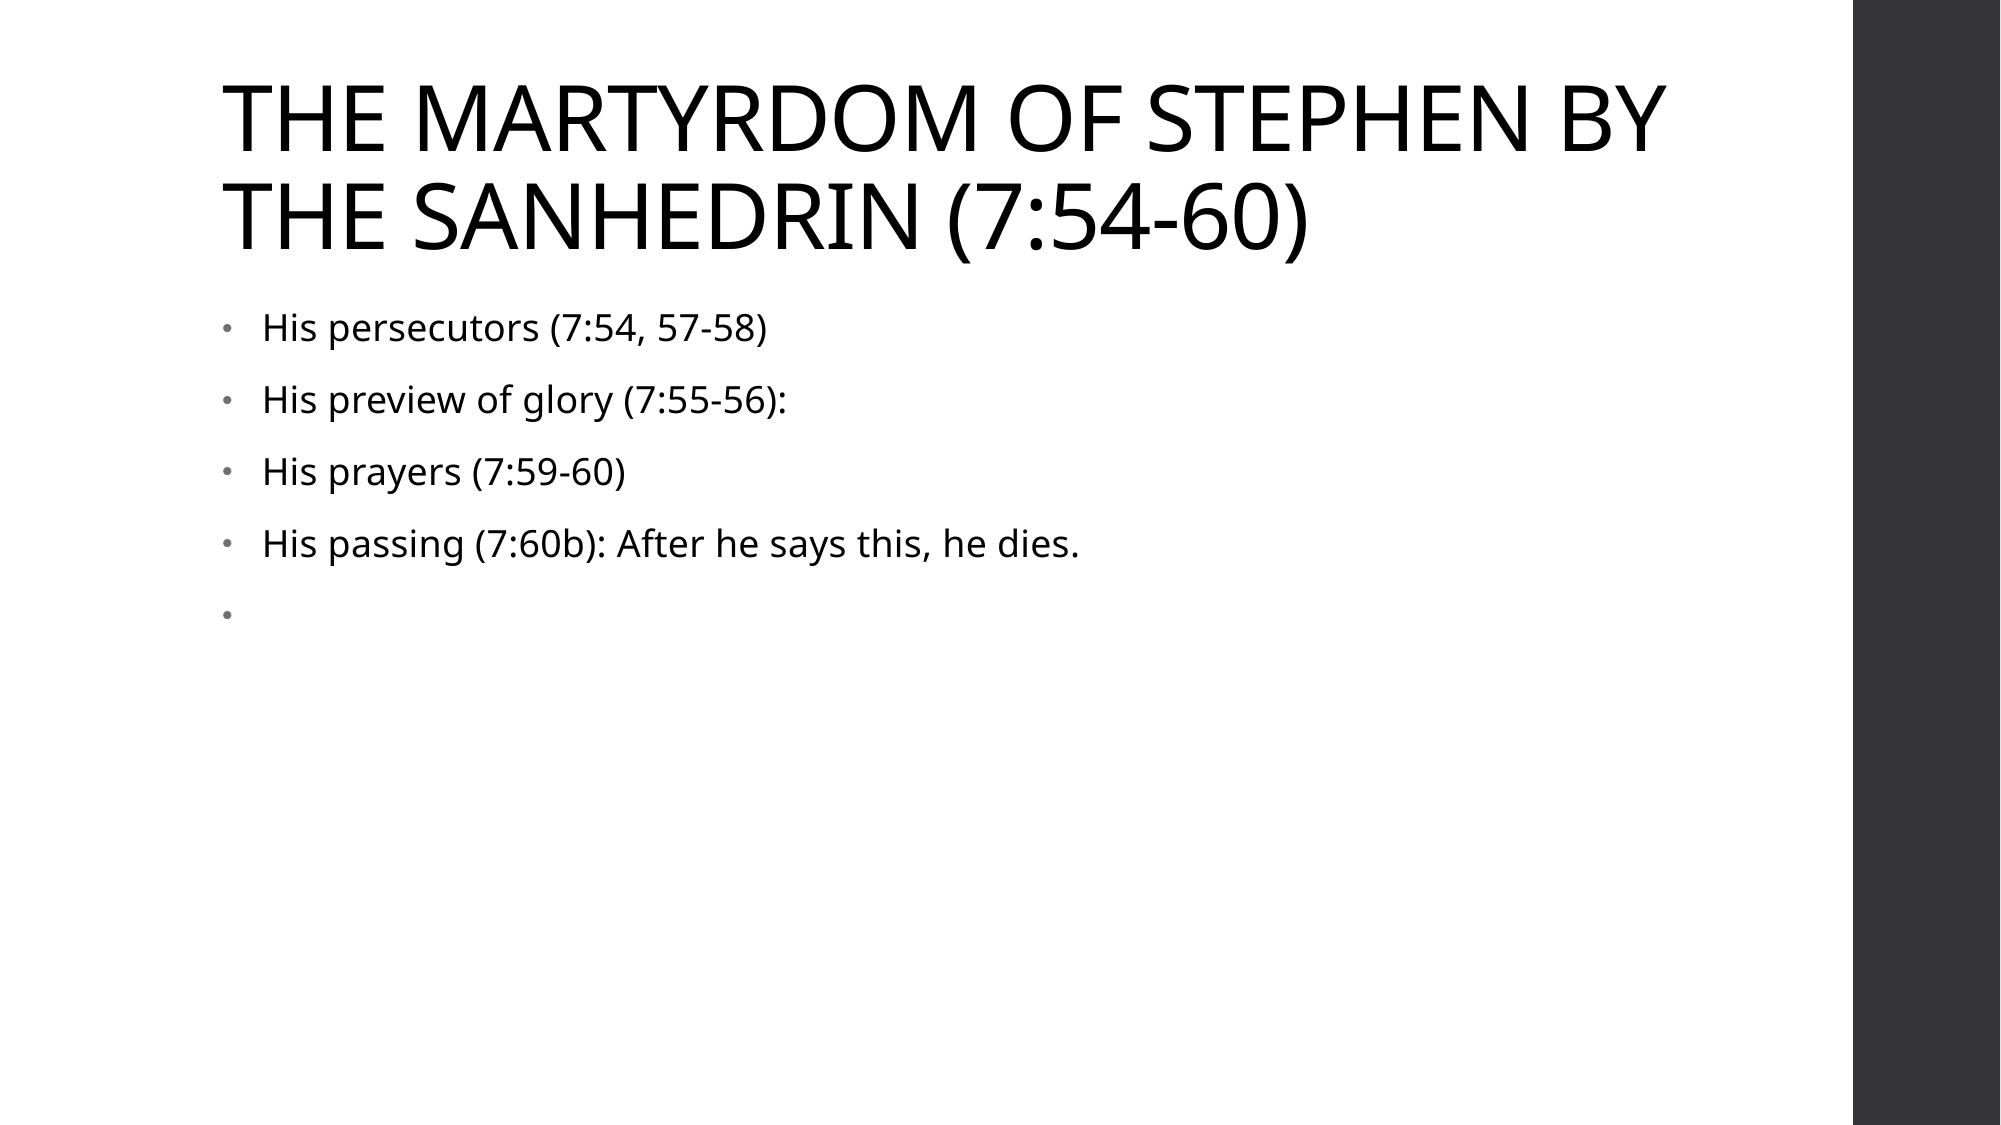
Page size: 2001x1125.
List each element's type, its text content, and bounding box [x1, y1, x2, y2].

list His persecutors (7:54, 57-58) His preview of glory (7:55-56): His prayers (7:59-60) His passing (7:60b): After he says this, he dies. [206, 299, 1617, 1014]
title THE MARTYRDOM OF STEPHEN BY THE SANHEDRIN (7:54-60) [206, 60, 1797, 278]
